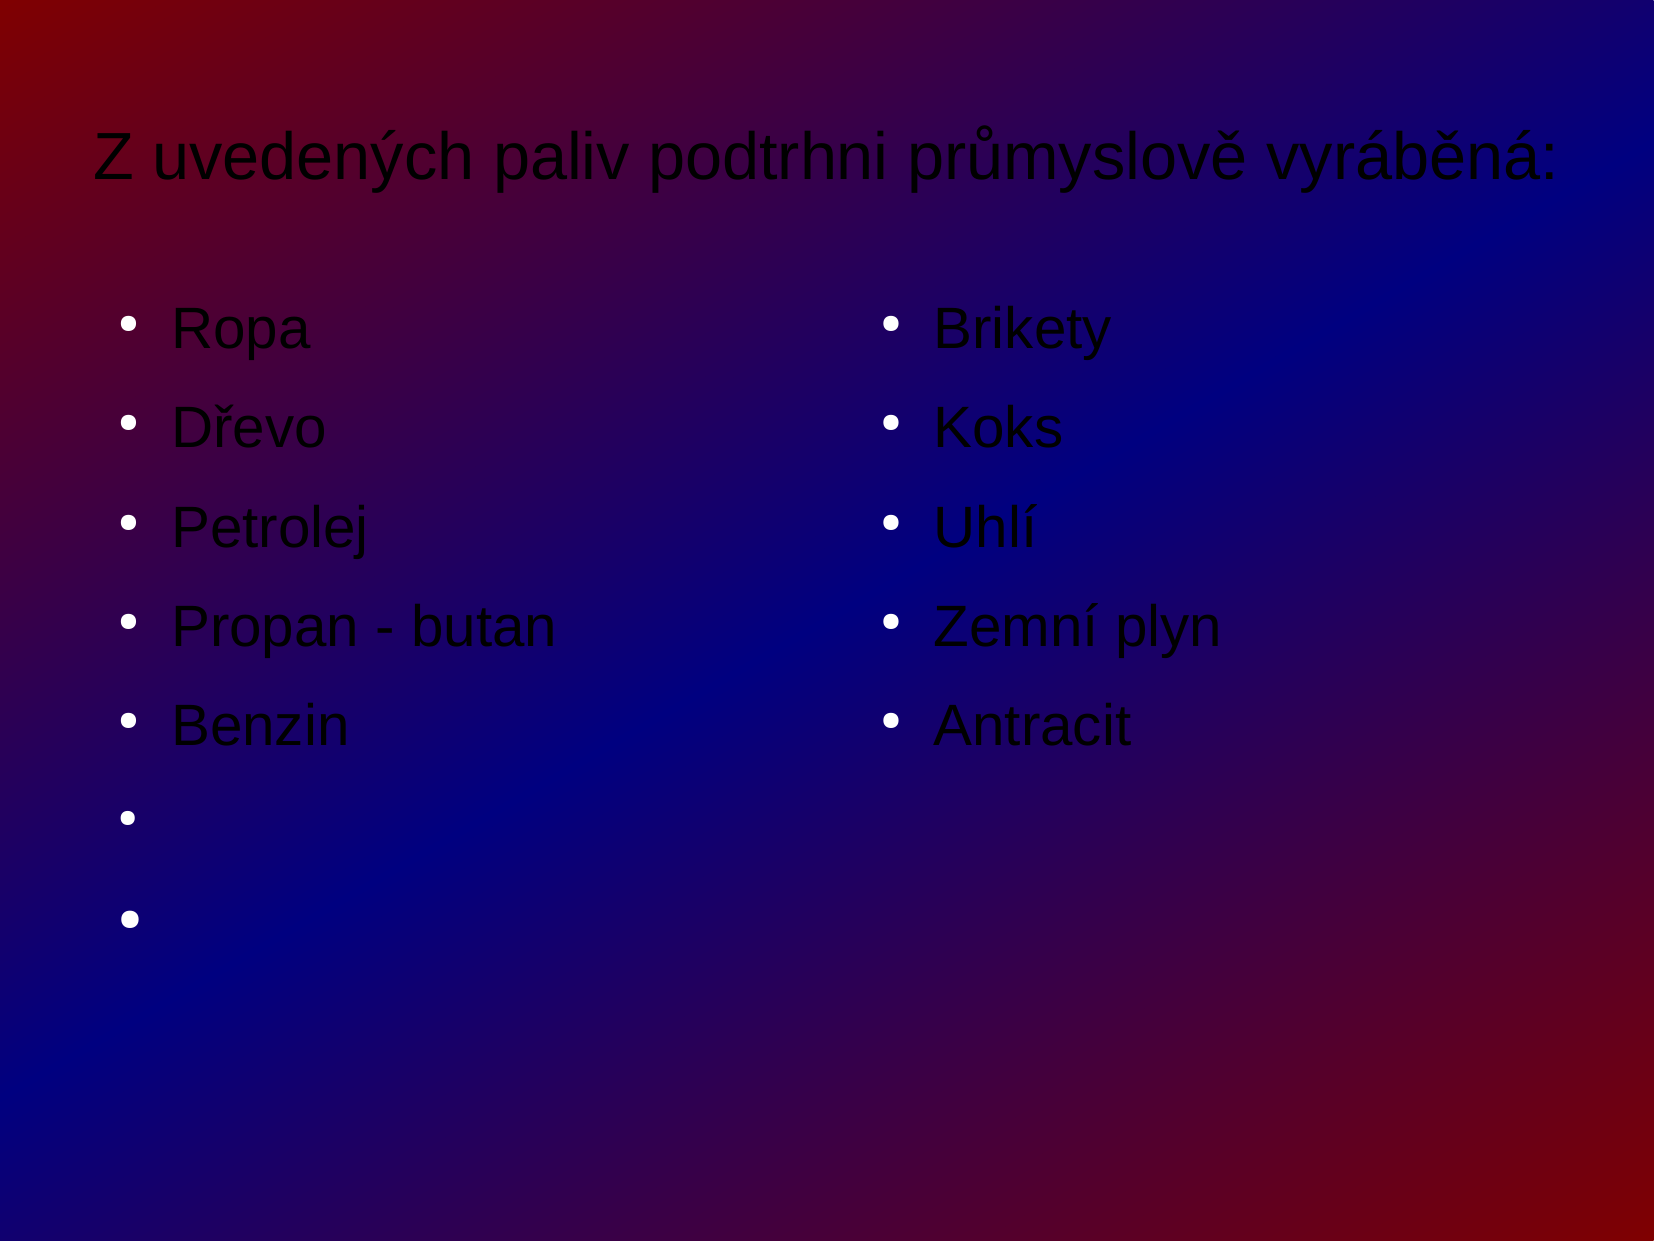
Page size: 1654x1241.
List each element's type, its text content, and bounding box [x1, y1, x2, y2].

list Brikety Koks Uhlí Zemní plyn Antracit [845, 290, 1572, 1109]
title Z uvedených paliv podtrhni průmyslově vyráběná: [82, 49, 1571, 257]
list Ropa Dřevo Petrolej Propan - butan Benzin [82, 290, 809, 1109]
